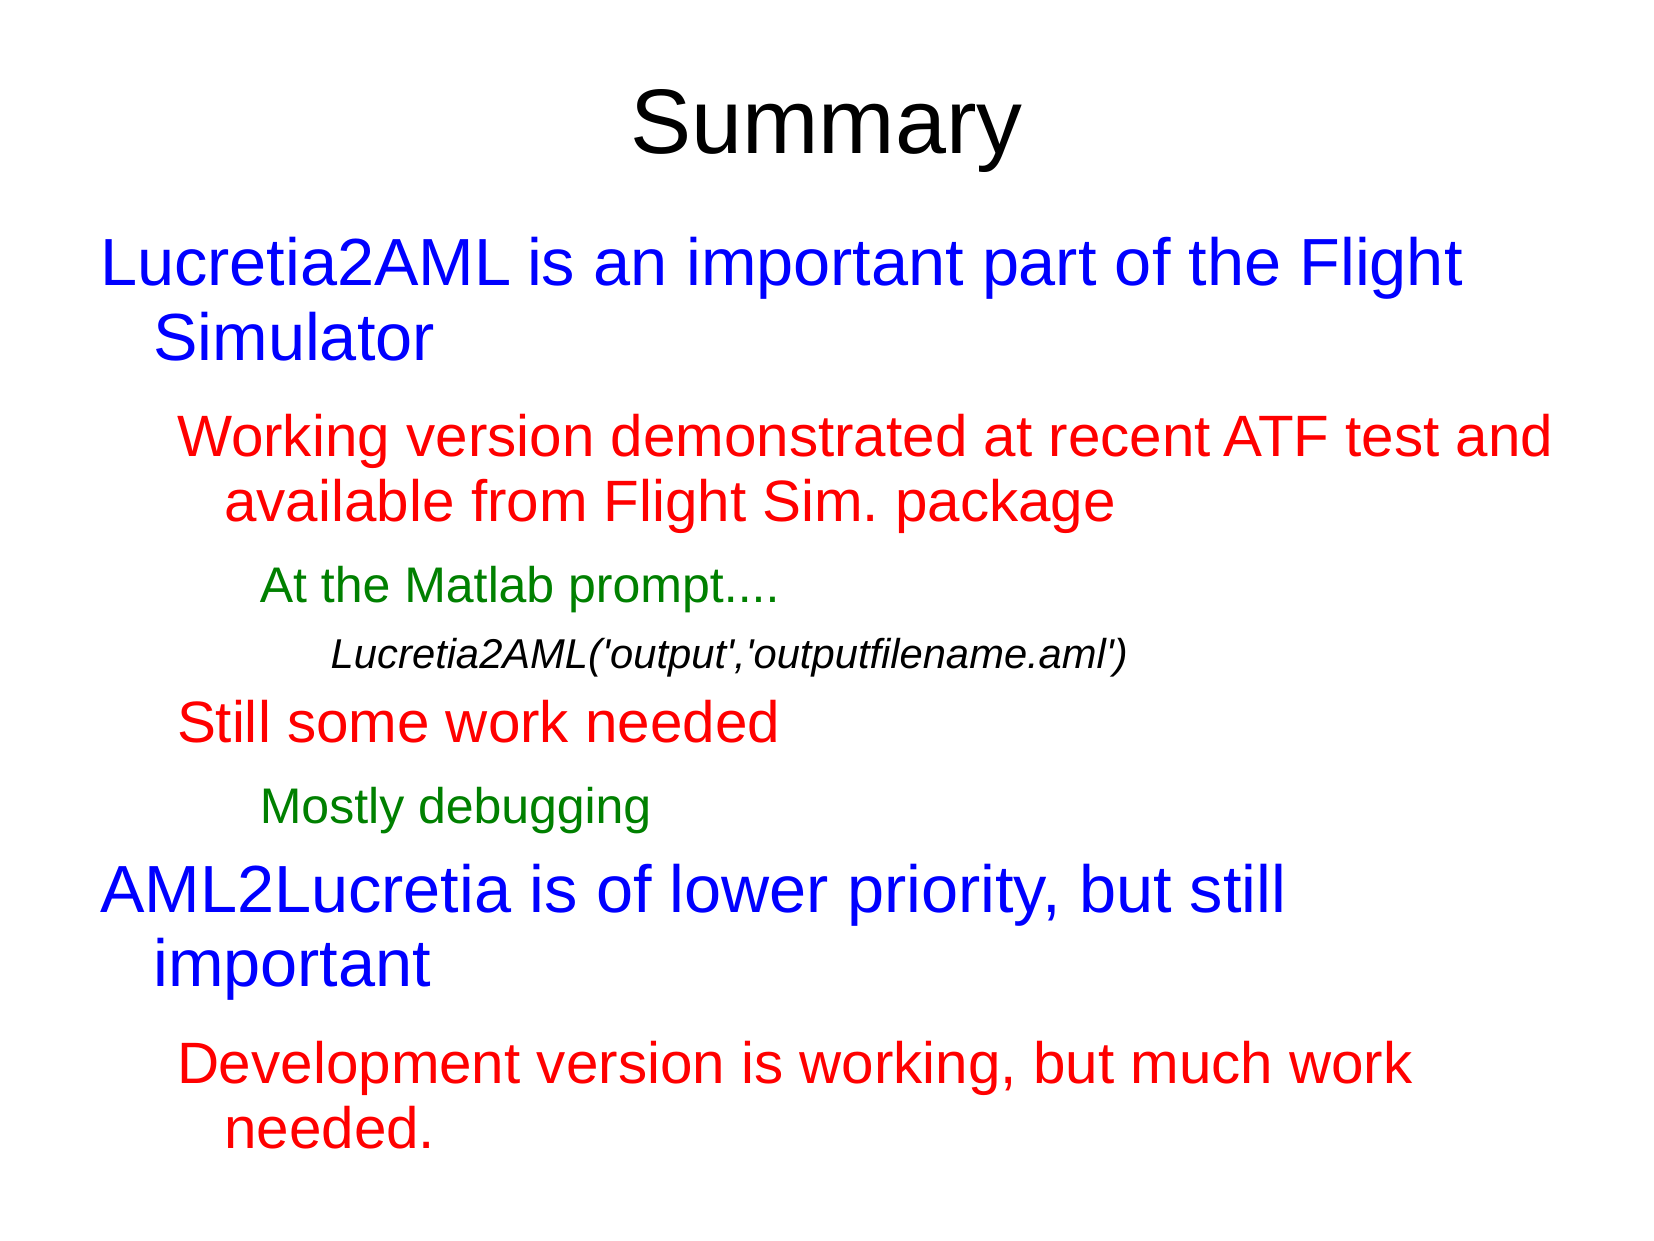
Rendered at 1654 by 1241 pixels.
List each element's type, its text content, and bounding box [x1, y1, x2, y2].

title Summary [82, 56, 1571, 188]
list Lucretia2AML is an important part of the Flight Simulator Working version demonstrated at recent ATF test and available from Flight Sim. package At the Matlab prompt.... Lucretia2AML('output','outputfilename.aml') Still some work needed Mostly debugging AML2Lucretia is of lower priority, but still important Development version is working, but much work needed. [82, 225, 1571, 1225]
